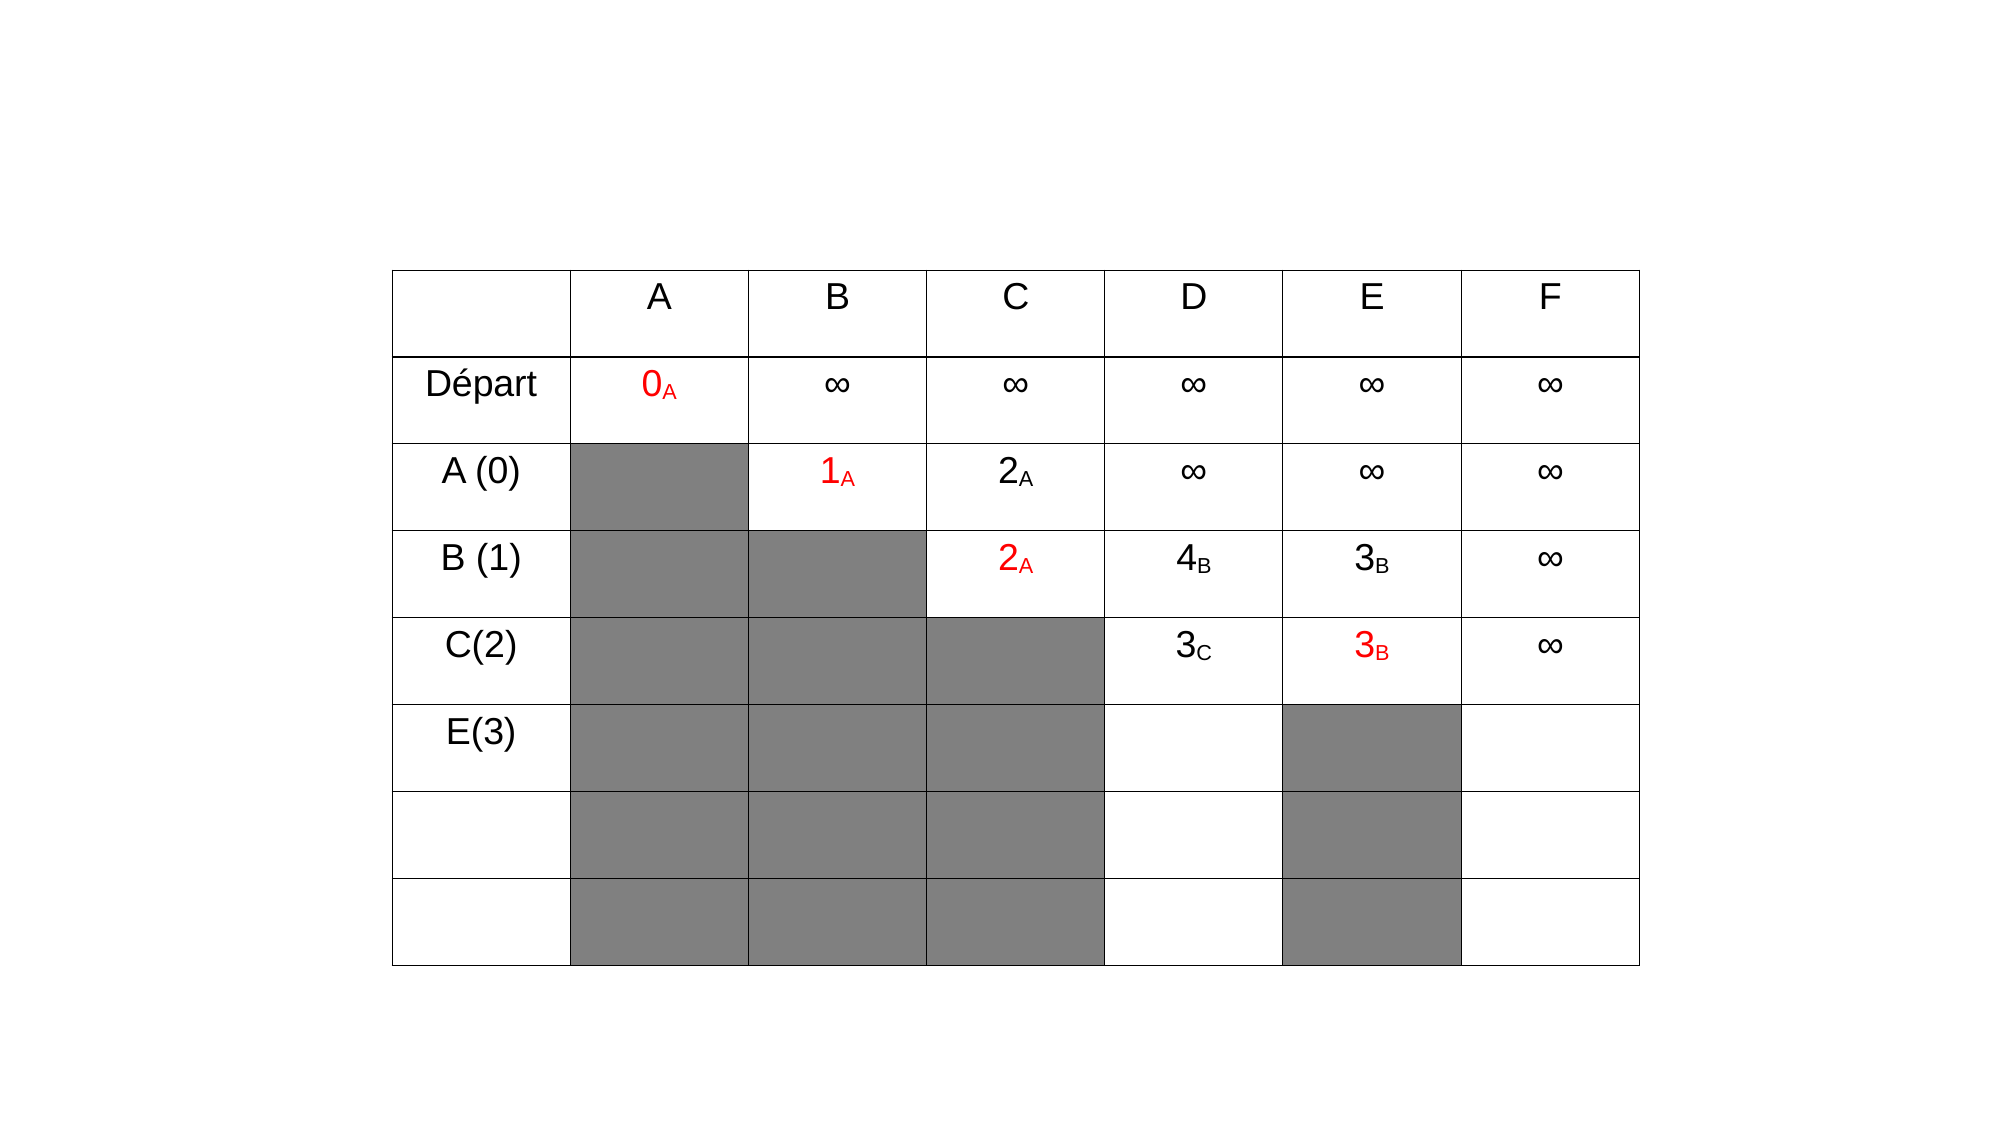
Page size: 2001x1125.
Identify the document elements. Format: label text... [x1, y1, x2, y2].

table_header D [1105, 271, 1282, 356]
table_cell ∞ [1462, 531, 1639, 617]
table_cell [393, 879, 570, 965]
table_cell Départ [393, 358, 570, 443]
table_cell [571, 444, 748, 530]
table_cell 2A [927, 531, 1104, 617]
table_cell ∞ [1283, 358, 1461, 443]
table_cell E(3) [393, 705, 570, 791]
table_cell [1105, 879, 1282, 965]
table_header B [749, 271, 926, 356]
table_cell ∞ [1105, 444, 1282, 530]
table_cell B (1) [393, 531, 570, 617]
table_cell [749, 792, 926, 878]
table_header C [927, 271, 1104, 356]
table_cell [1462, 879, 1639, 965]
table_cell [571, 531, 748, 617]
table_cell [927, 792, 1104, 878]
table_cell 2A [927, 444, 1104, 530]
table_cell ∞ [1462, 358, 1639, 443]
table_cell 0A [571, 358, 748, 443]
table_cell [571, 618, 748, 704]
table_cell [927, 705, 1104, 791]
table_cell 3B [1283, 531, 1461, 617]
table_cell [749, 705, 926, 791]
table_cell [1283, 879, 1461, 965]
table_cell [749, 618, 926, 704]
table_cell ∞ [927, 358, 1104, 443]
table_cell 1A [749, 444, 926, 530]
table_cell [393, 792, 570, 878]
table_cell ∞ [749, 358, 926, 443]
table_cell [1105, 792, 1282, 878]
table_header E [1283, 271, 1461, 356]
table_cell [749, 879, 926, 965]
table_cell 4B [1105, 531, 1282, 617]
table_cell ∞ [1462, 444, 1639, 530]
table_header F [1462, 271, 1639, 356]
table_cell [1283, 792, 1461, 878]
table_header A [571, 271, 748, 356]
table_cell A (0) [393, 444, 570, 530]
table_cell ∞ [1462, 618, 1639, 704]
table_cell [749, 531, 926, 617]
table_cell [1283, 705, 1461, 791]
table_cell ∞ [1105, 358, 1282, 443]
table_cell [571, 705, 748, 791]
table_cell [1462, 792, 1639, 878]
table_cell [1105, 705, 1282, 791]
table_cell 3C [1105, 618, 1282, 704]
table_cell [571, 792, 748, 878]
table_cell [1462, 705, 1639, 791]
table_cell [927, 618, 1104, 704]
table_cell ∞ [1283, 444, 1461, 530]
table_header [393, 271, 570, 356]
table_cell C(2) [393, 618, 570, 704]
table_cell [571, 879, 748, 965]
table_cell 3B [1283, 618, 1461, 704]
table_cell [927, 879, 1104, 965]
